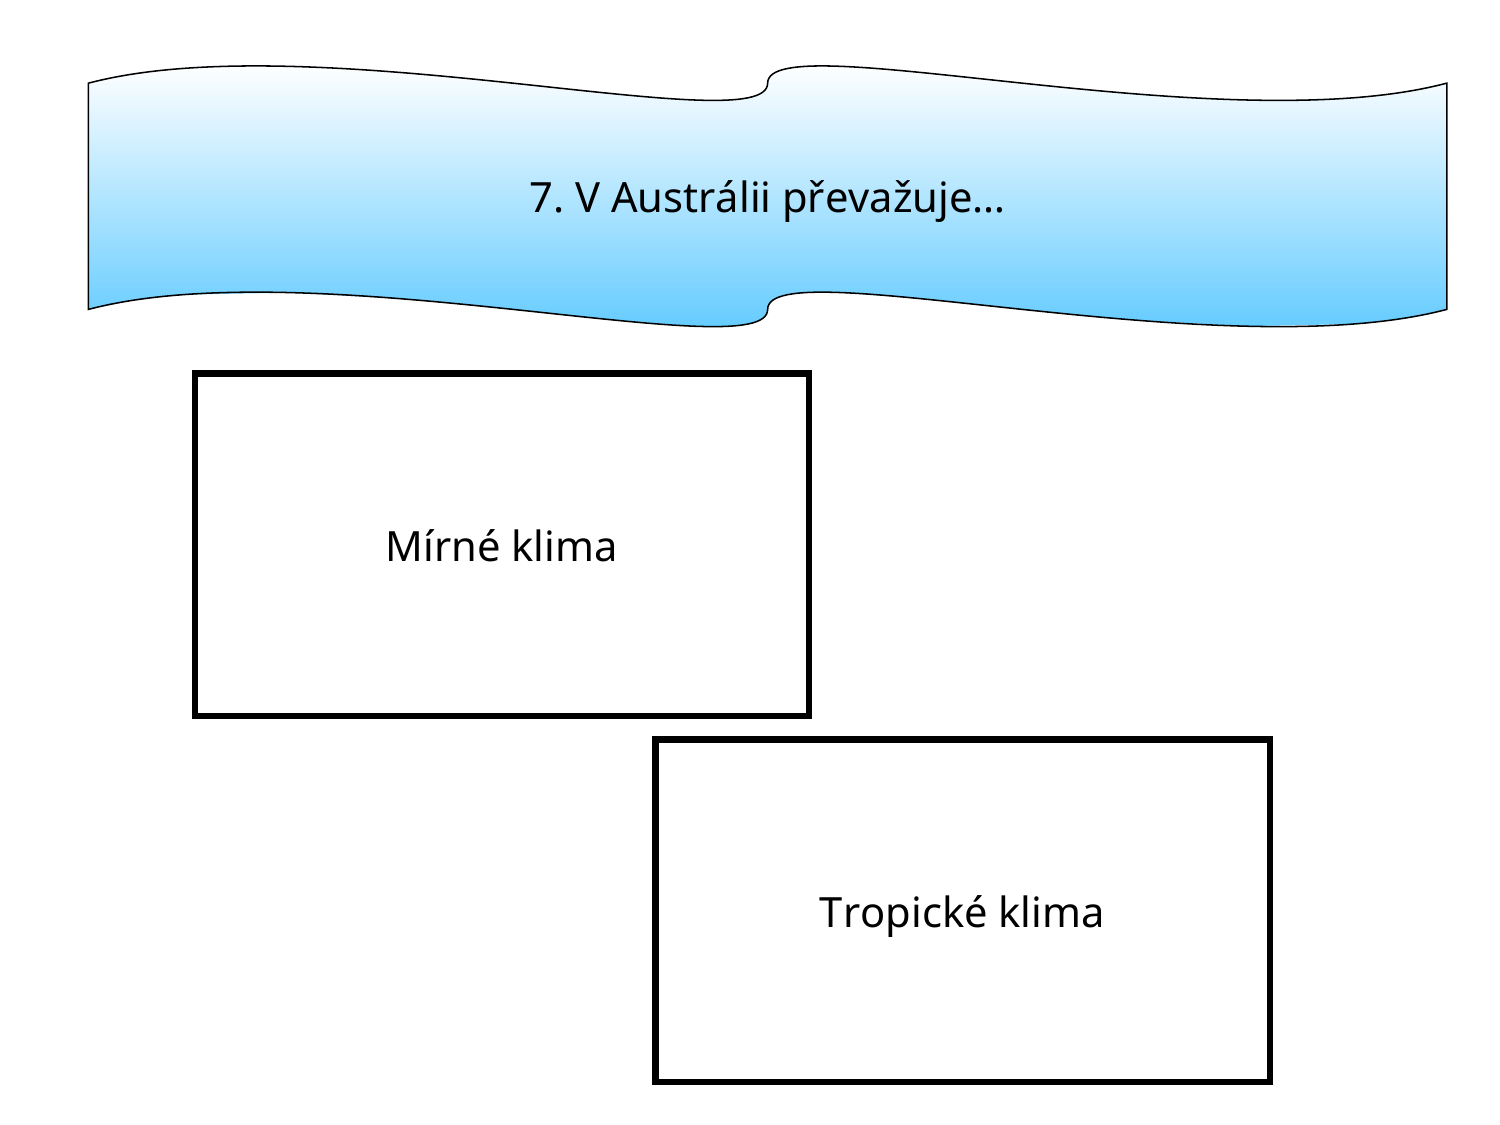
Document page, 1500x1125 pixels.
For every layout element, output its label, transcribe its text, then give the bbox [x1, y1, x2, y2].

text_box Tropické klima [655, 739, 1270, 1083]
text_box Mírné klima [194, 373, 810, 716]
text_box 7. V Austrálii převažuje… [88, 65, 1447, 327]
